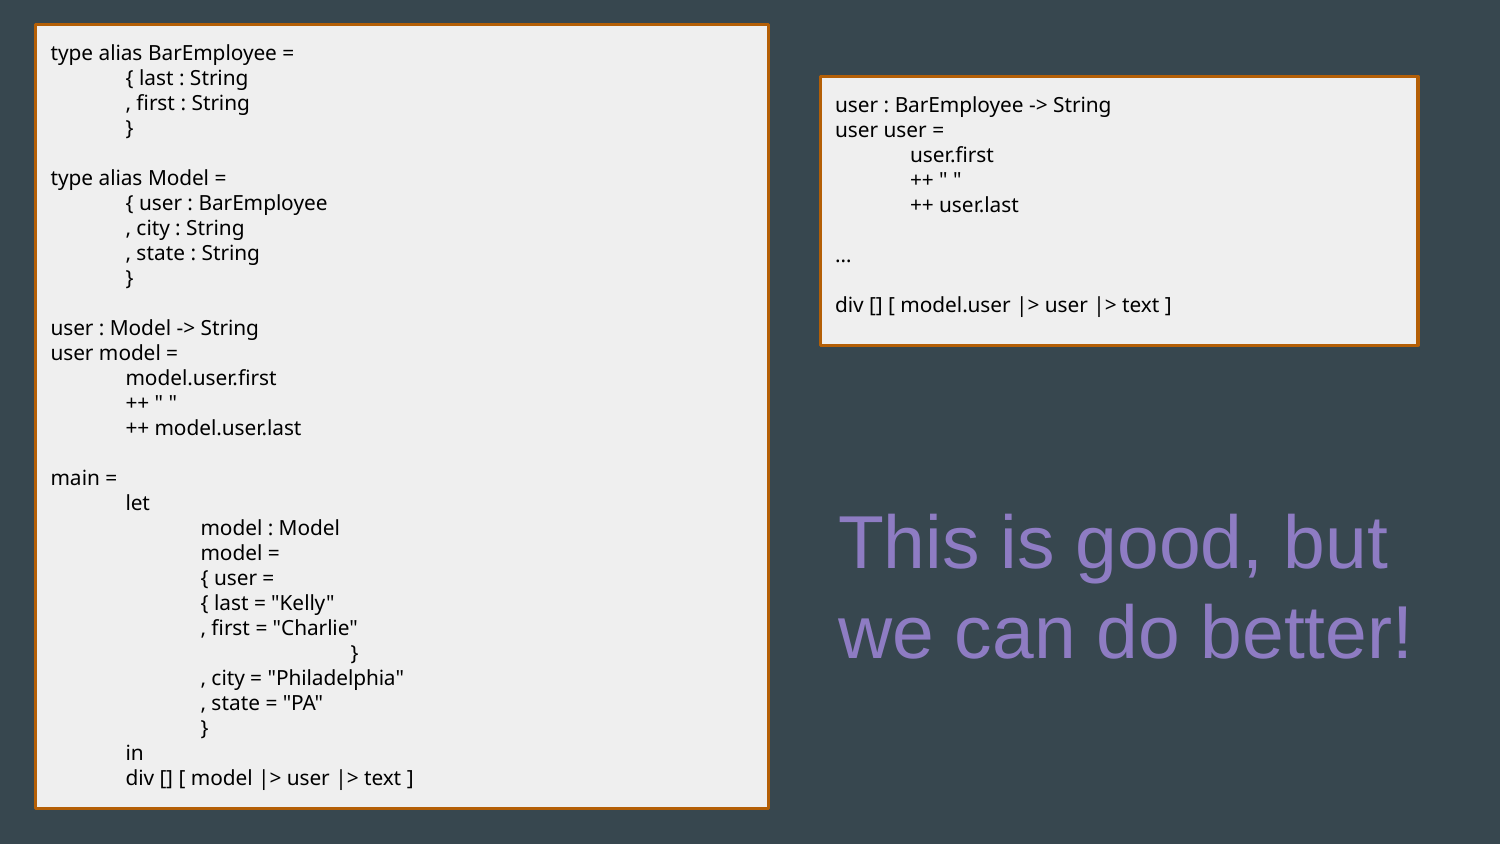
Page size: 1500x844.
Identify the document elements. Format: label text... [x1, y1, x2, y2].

text_box type alias BarEmployee = { last : String , first : String } type alias Model = { user : BarEmployee , city : String , state : String } user : Model -> String user model = model.user.first ++ " " ++ model.user.last main = let model : Model model = { user = { last = "Kelly" , first = "Charlie" } , city = "Philadelphia" , state = "PA" } in div [] [ model |> user |> text ] [35, 24, 769, 809]
text_box This is good, but we can do better! [823, 478, 1445, 730]
text_box user : BarEmployee -> String user user = user.first ++ " " ++ user.last … div [] [ model.user |> user |> text ] [820, 76, 1419, 346]
